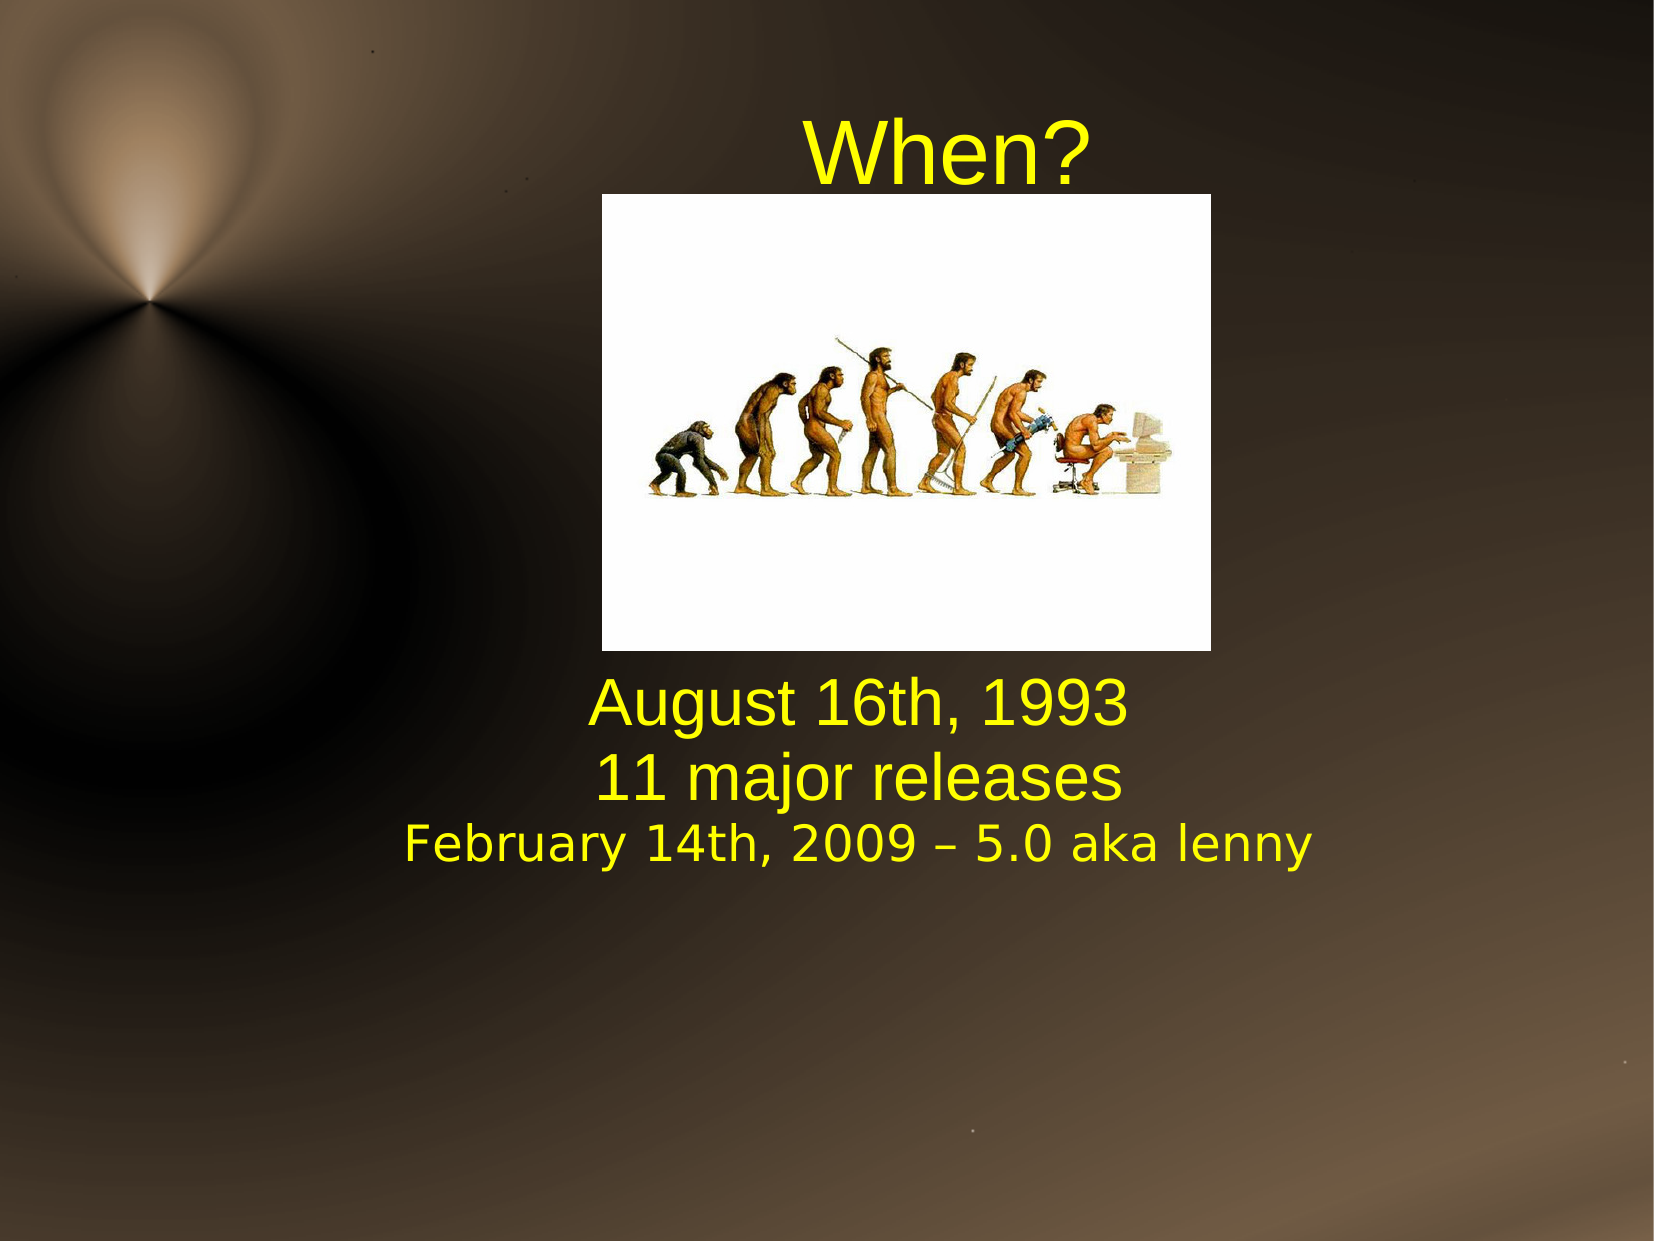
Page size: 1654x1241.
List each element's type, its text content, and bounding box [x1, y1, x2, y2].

picture [0, 0, 1654, 1241]
title When? [324, 56, 1571, 250]
subtitle August 16th, 1993 11 major releases February 14th, 2009 – 5.0 aka lenny [147, 361, 1571, 1102]
